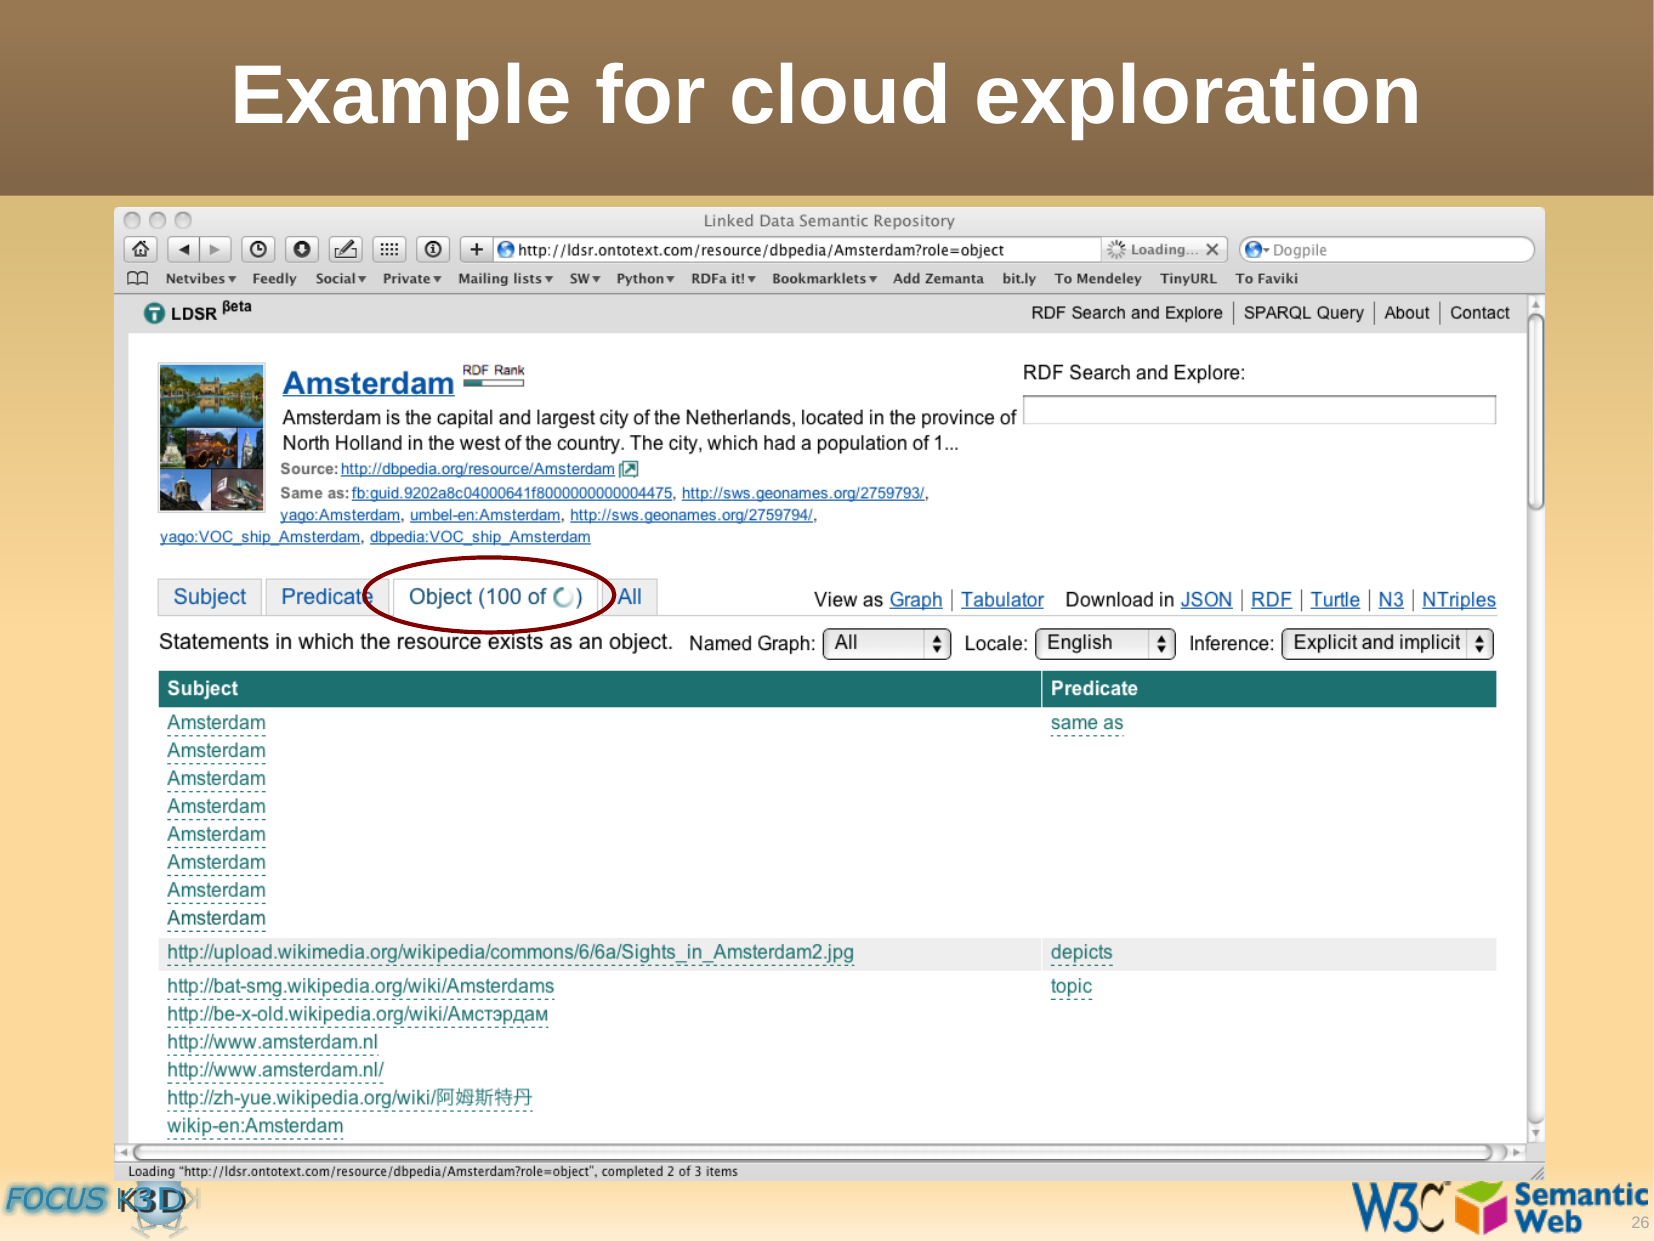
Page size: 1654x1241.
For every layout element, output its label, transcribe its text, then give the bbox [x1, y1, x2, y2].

picture [0, 196, 1654, 1241]
title Example for cloud exploration [0, 0, 1654, 196]
